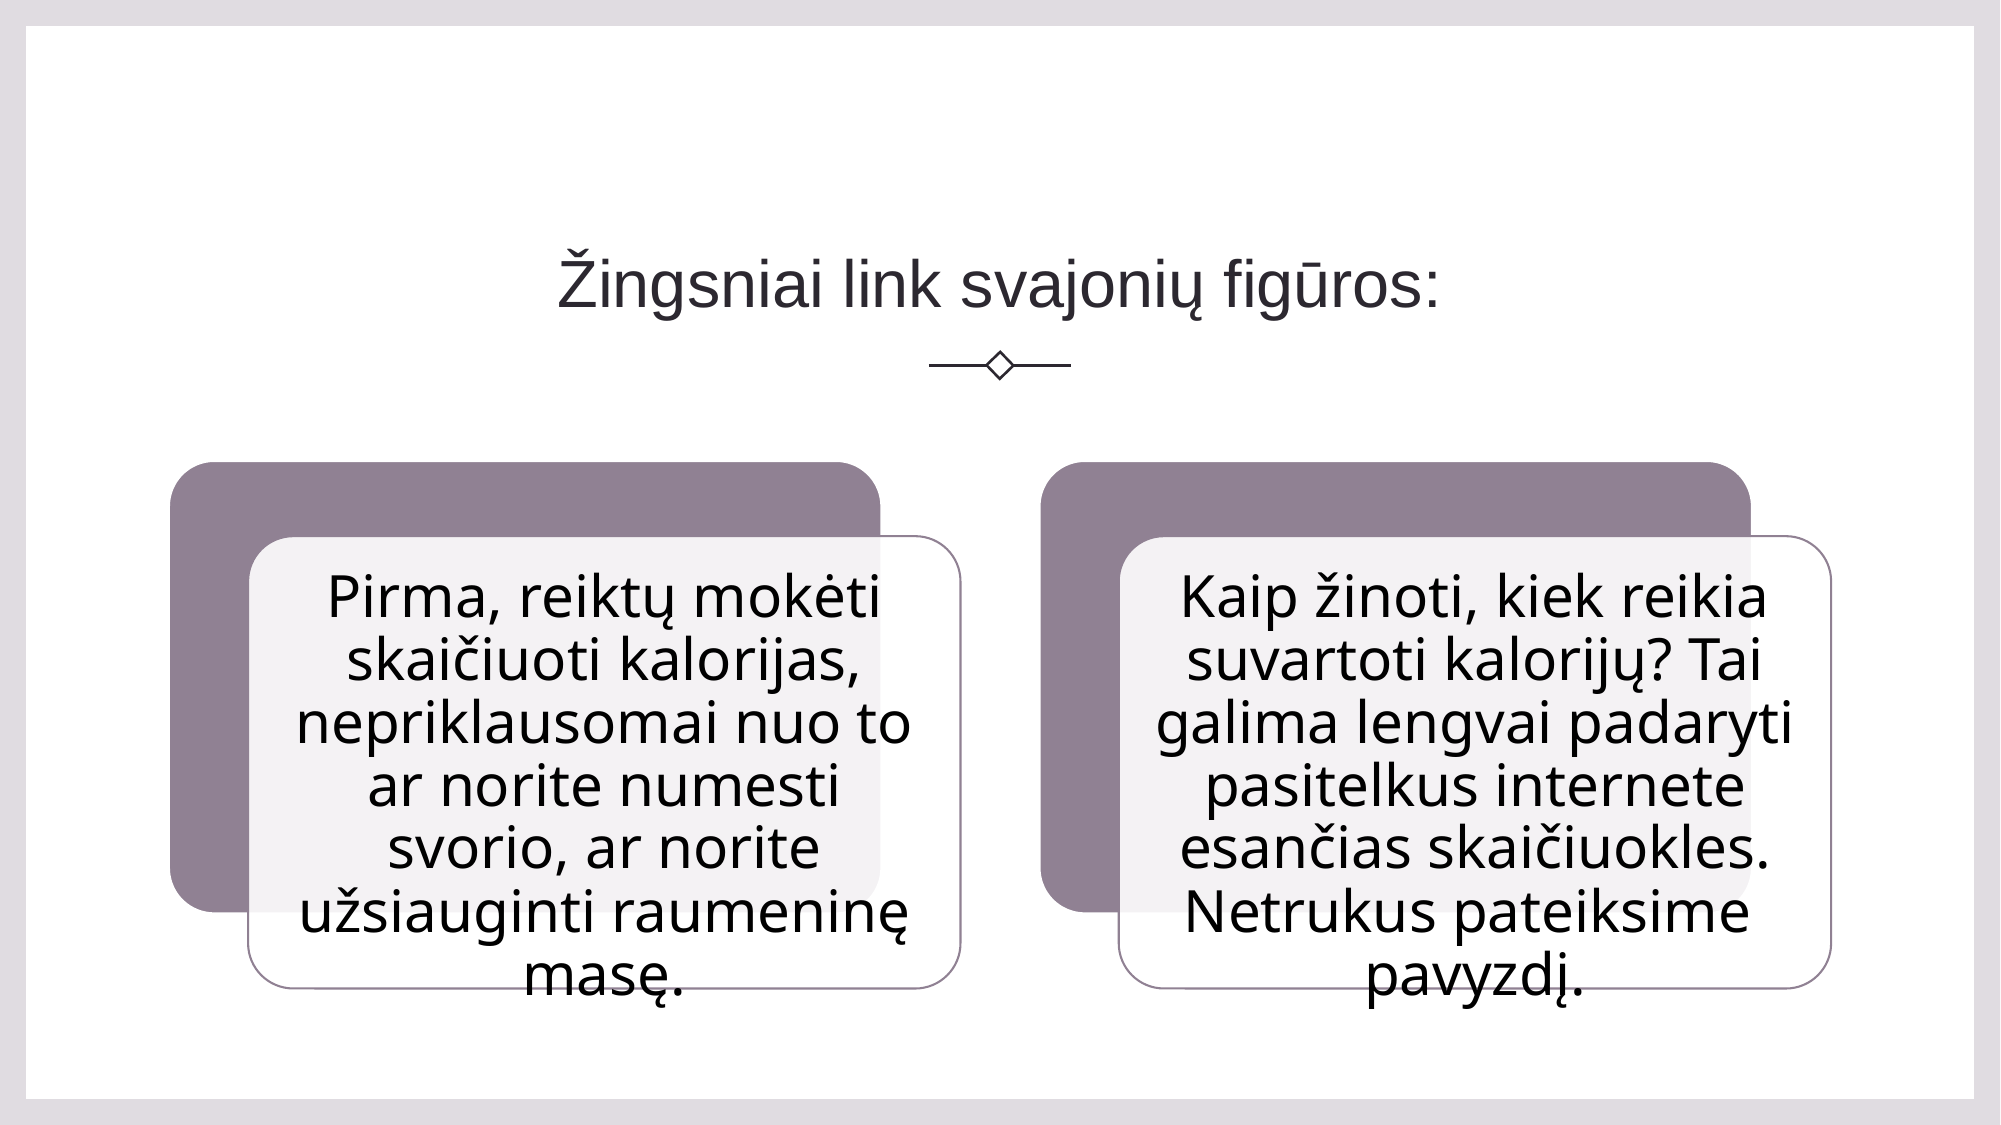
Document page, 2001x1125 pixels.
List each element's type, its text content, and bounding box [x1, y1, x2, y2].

text_box Kaip žinoti, kiek reikia suvartoti kalorijų? Tai galima lengvai padaryti pasitelkus internete esančias skaičiuokles. Netrukus pateiksime pavyzdį. [1118, 536, 1832, 989]
text_box [0, 0, 2000, 1125]
text_box Pirma, reiktų mokėti skaičiuoti kalorijas, nepriklausomai nuo to ar norite numesti svorio, ar norite užsiauginti raumeninę masę. [248, 536, 961, 989]
title Žingsniai link svajonių figūros: [168, 158, 1832, 329]
